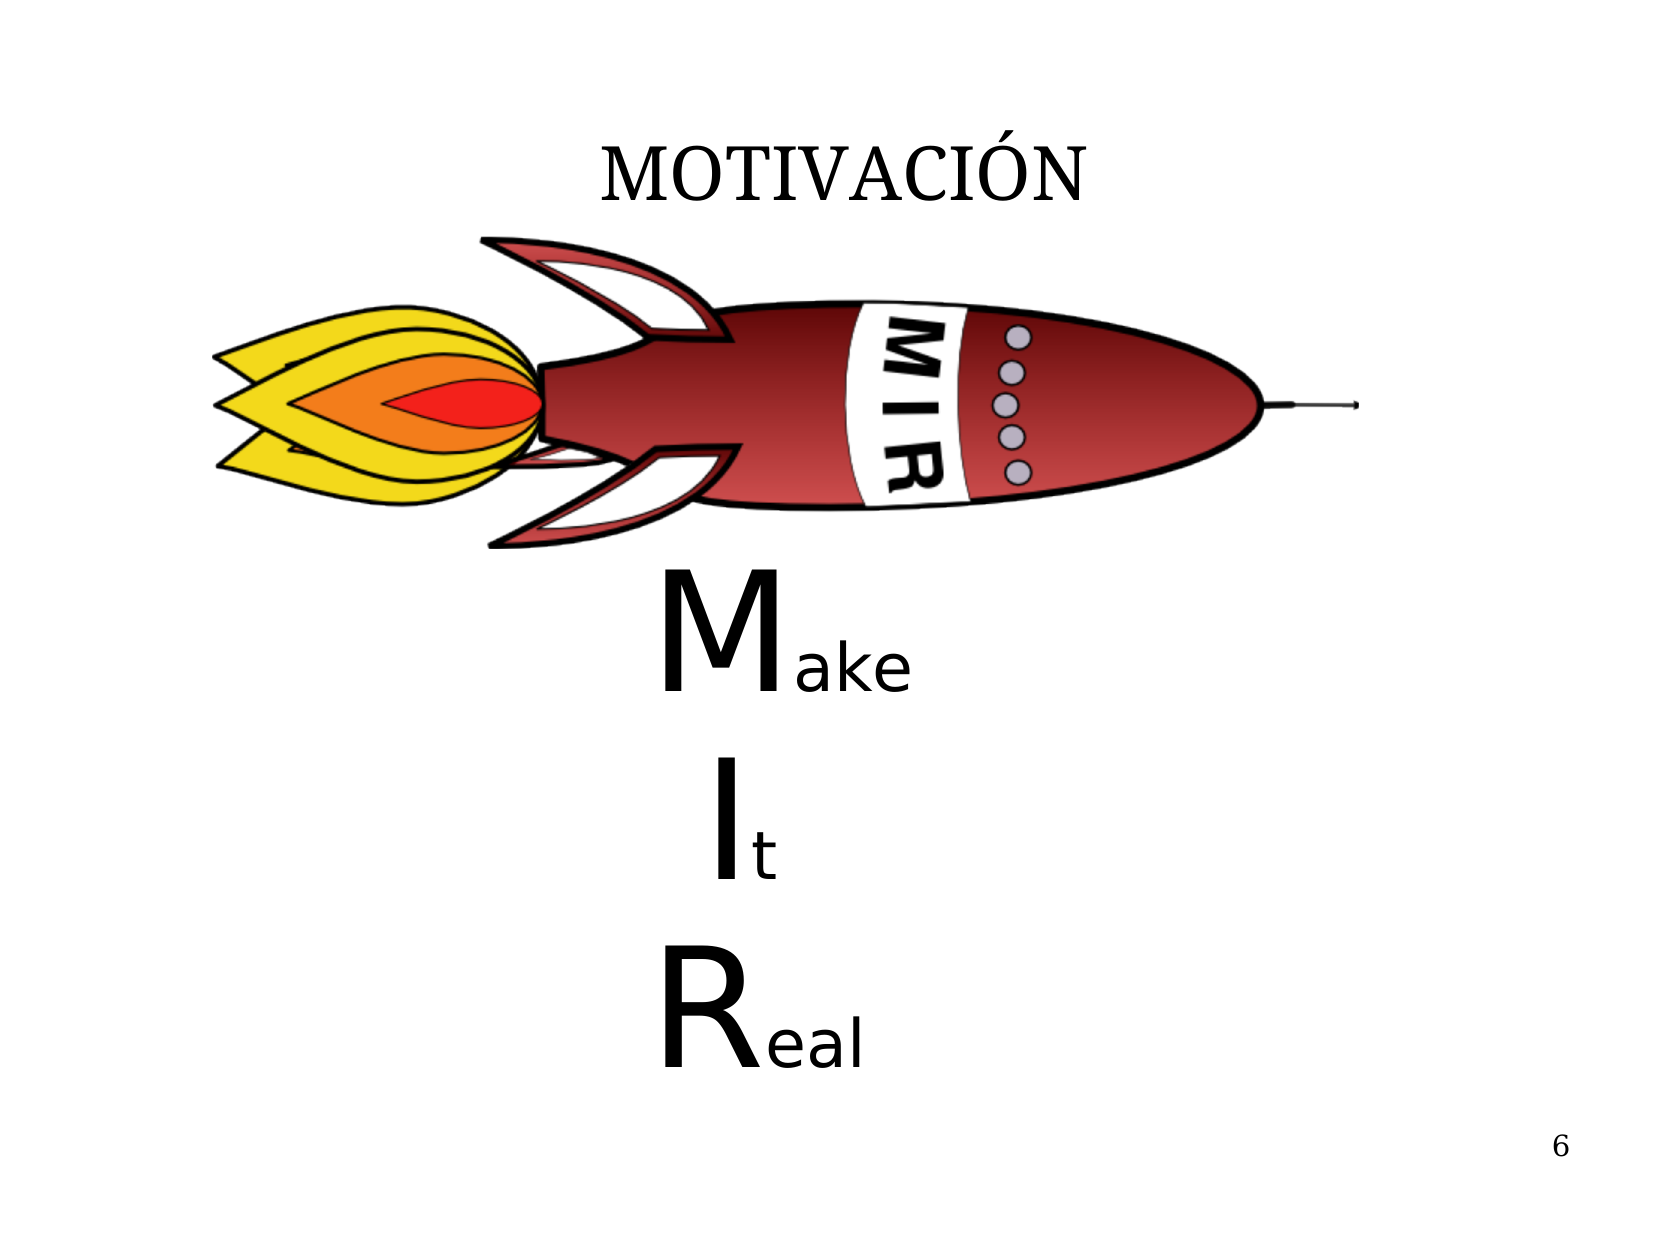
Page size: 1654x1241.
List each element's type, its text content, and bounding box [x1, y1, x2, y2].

subtitle Make It Real [649, 531, 1565, 1114]
picture [211, 236, 1359, 549]
title MOTIVACIÓN [82, 18, 1571, 288]
